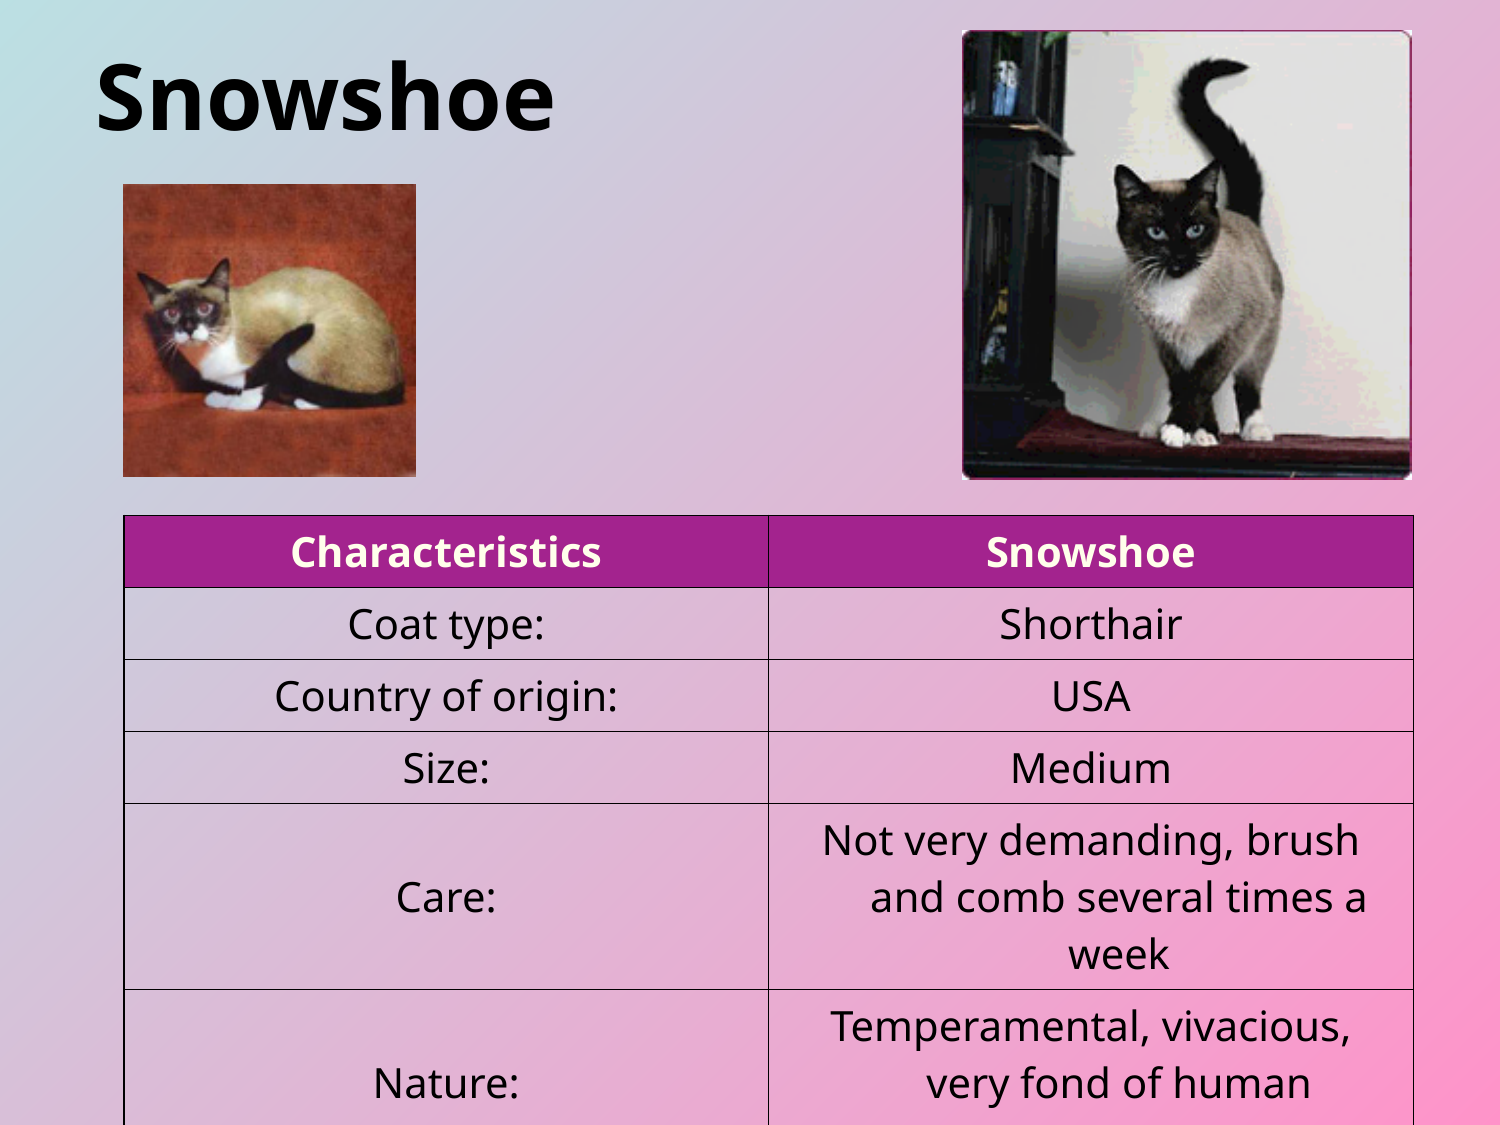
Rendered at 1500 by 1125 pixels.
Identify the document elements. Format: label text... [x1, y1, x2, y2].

table_cell Temperamental, vivacious, very fond of human company [769, 990, 1413, 1125]
table_cell Care: [125, 804, 768, 989]
picture [962, 30, 1412, 480]
table_header Characteristics [125, 516, 768, 587]
table_cell Country of origin: [125, 660, 768, 731]
table_cell Nature: [125, 990, 768, 1125]
table_cell USA [769, 660, 1413, 731]
table_cell Shorthair [769, 588, 1413, 659]
picture [123, 184, 416, 477]
table_cell Not very demanding, brush and comb several times a week [769, 804, 1413, 989]
title Snowshoe [0, 0, 1014, 188]
table_cell Size: [125, 732, 768, 803]
table_header Snowshoe [769, 516, 1413, 587]
table_cell Medium [769, 732, 1413, 803]
table_cell Coat type: [125, 588, 768, 659]
